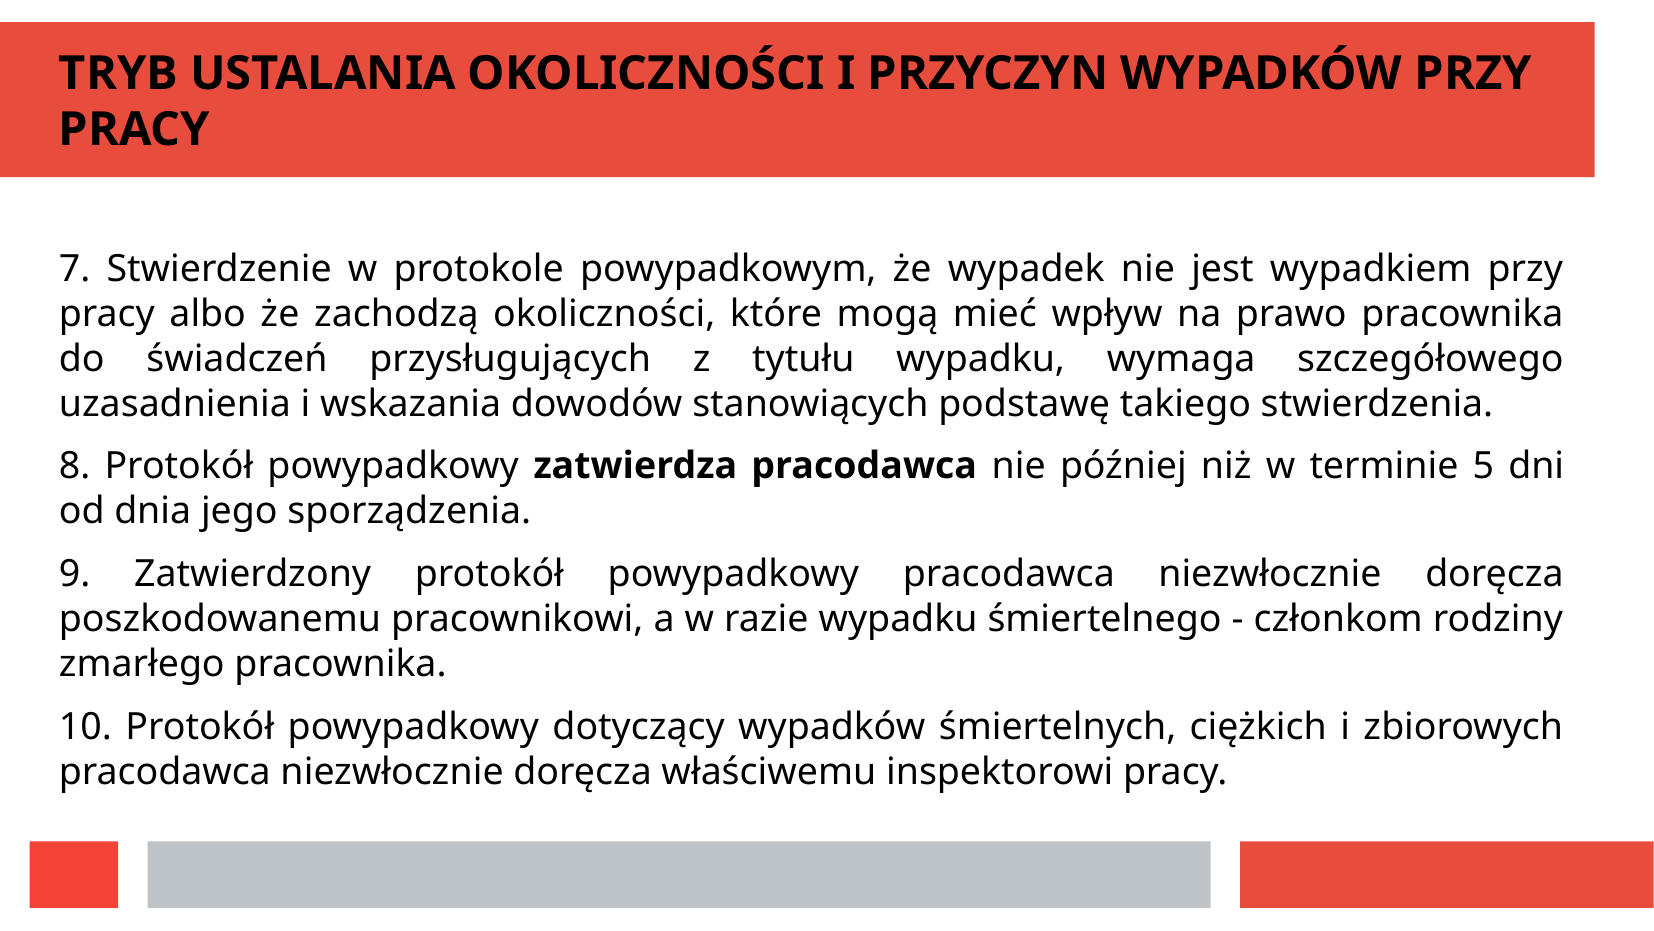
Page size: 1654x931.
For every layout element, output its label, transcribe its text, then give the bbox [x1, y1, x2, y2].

title TRYB USTALANIA OKOLICZNOŚCI I PRZYCZYN WYPADKÓW PRZY PRACY [59, 41, 1595, 156]
subtitle 7. Stwierdzenie w protokole powypadkowym, że wypadek nie jest wypadkiem przy pracy albo że zachodzą okoliczności, które mogą mieć wpływ na prawo pracownika do świadczeń przysługujących z tytułu wypadku, wymaga szczegółowego uzasadnienia i wskazania dowodów stanowiących podstawę takiego stwierdzenia. 8. Protokół powypadkowy zatwierdza pracodawca nie później niż w terminie 5 dni od dnia jego sporządzenia. 9. Zatwierdzony protokół powypadkowy pracodawca niezwłocznie doręcza poszkodowanemu pracownikowi, a w razie wypadku śmiertelnego - członkom rodziny zmarłego pracownika. 10. Protokół powypadkowy dotyczący wypadków śmiertelnych, ciężkich i zbiorowych pracodawca niezwłocznie doręcza właściwemu inspektorowi pracy. [59, 243, 1565, 820]
